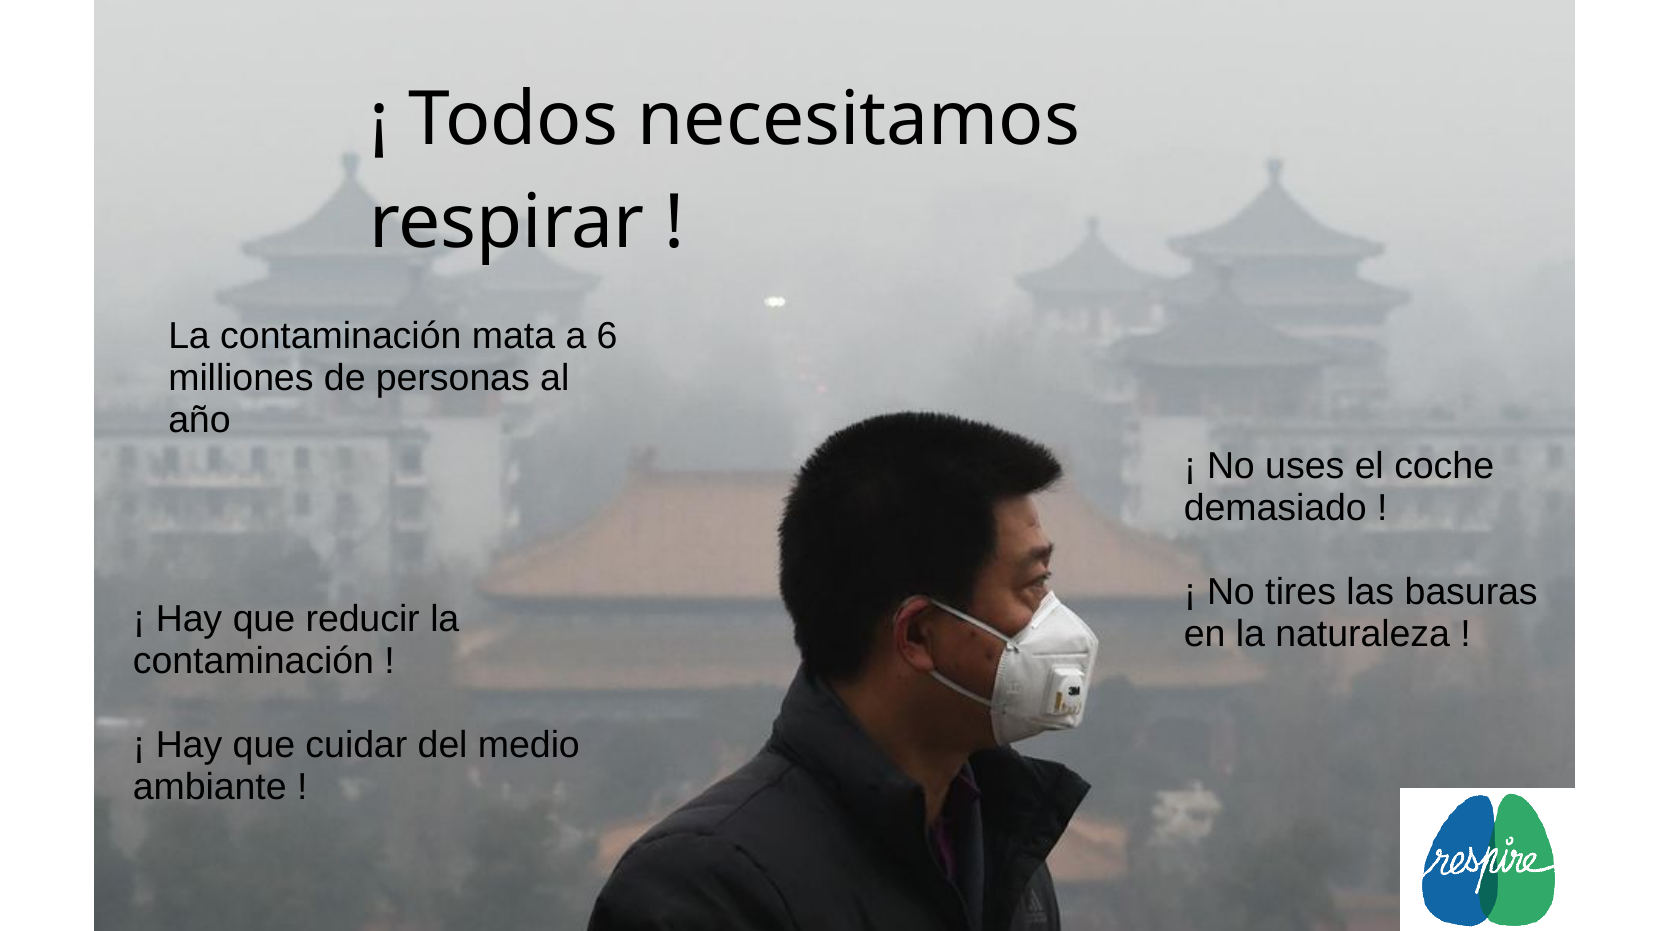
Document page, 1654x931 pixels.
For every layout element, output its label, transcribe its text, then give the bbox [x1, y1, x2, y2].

text_box ¡ Todos necesitamos respirar ! [354, 57, 1406, 272]
picture [94, 0, 1578, 931]
text_box ¡ No uses el coche demasiado ! ¡ No tires las basuras en la naturaleza ! [1169, 437, 1560, 663]
text_box La contaminación mata a 6 milliones de personas al año [153, 307, 650, 449]
text_box ¡ Hay que reducir la contaminación ! ¡ Hay que cuidar del medio ambiante ! [118, 590, 650, 816]
